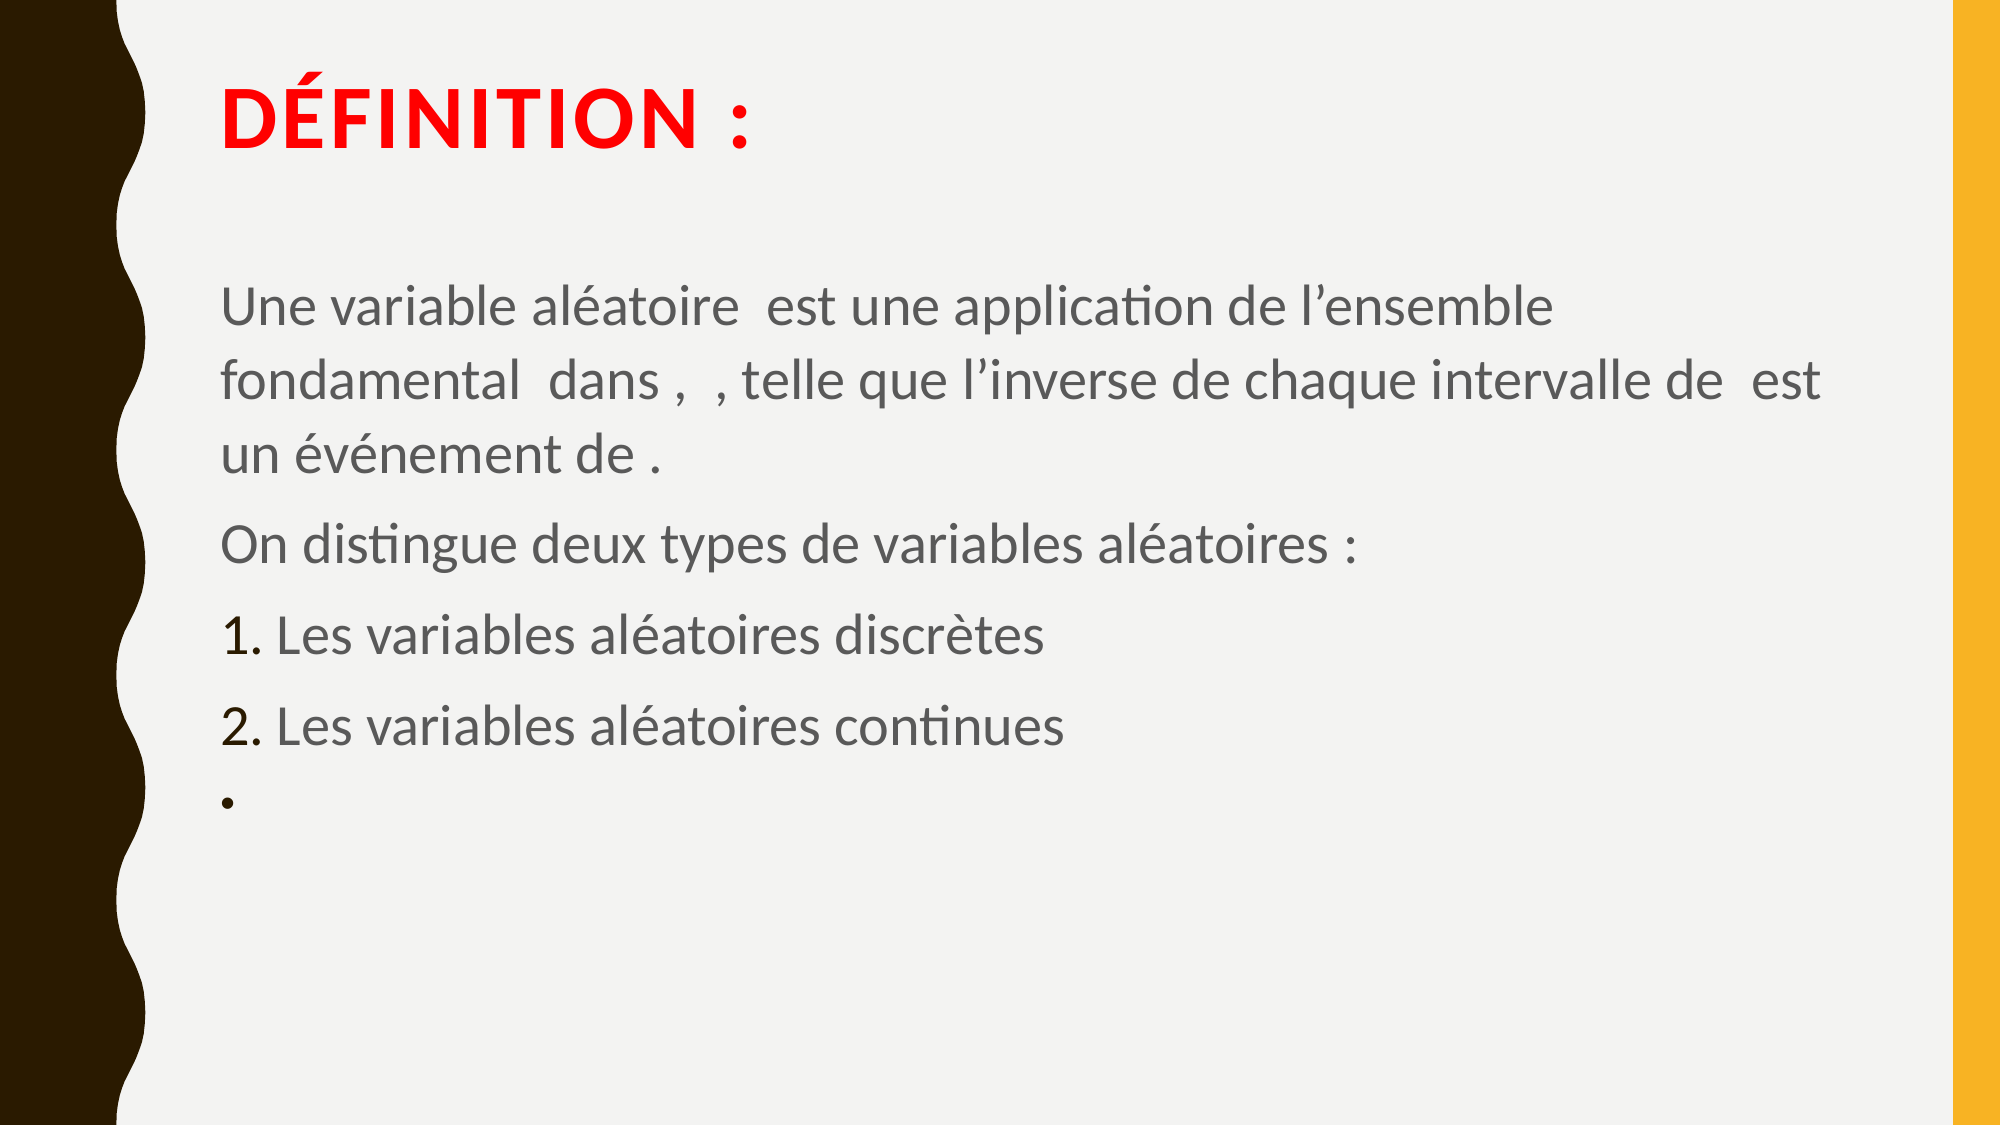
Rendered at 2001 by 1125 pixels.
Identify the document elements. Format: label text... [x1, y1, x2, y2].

list Une variable aléatoire est une application de l’ensemble fondamental dans , , telle que l’inverse de chaque intervalle de est un événement de . On distingue deux types de variables aléatoires : Les variables aléatoires discrètes Les variables aléatoires continues [205, 255, 1876, 965]
title Définition : [205, 62, 1876, 176]
